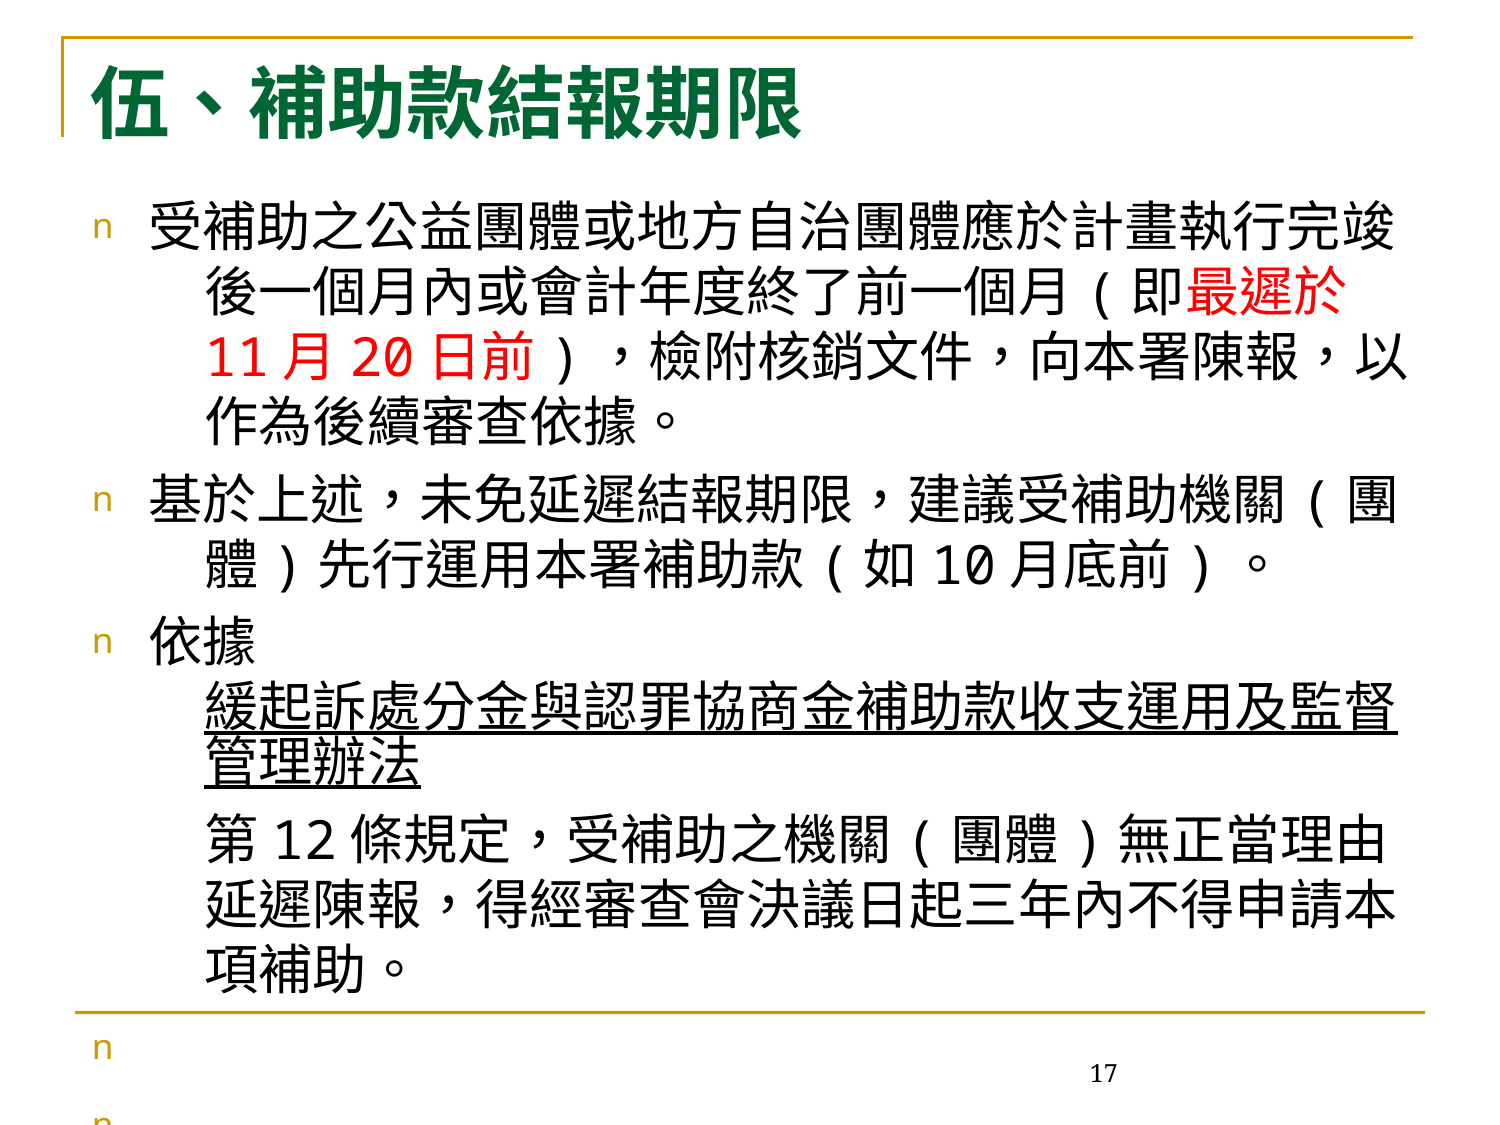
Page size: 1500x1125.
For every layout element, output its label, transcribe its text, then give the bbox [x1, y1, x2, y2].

list 受補助之公益團體或地方自治團體應於計畫執行完竣後一個月內或會計年度終了前一個月(即最遲於11月20日前)，檢附核銷文件，向本署陳報，以作為後續審查依據。 基於上述，未免延遲結報期限，建議受補助機關(團體)先行運用本署補助款(如10月底前)。 依據緩起訴處分金與認罪協商金補助款收支運用及監督管理辦法第12條規定，受補助之機關(團體)無正當理由延遲陳報，得經審查會決議日起三年內不得申請本項補助。 [76, 184, 1427, 988]
text_box [1074, 1024, 1426, 1100]
title 伍、補助款結報期限 [75, 45, 1426, 233]
